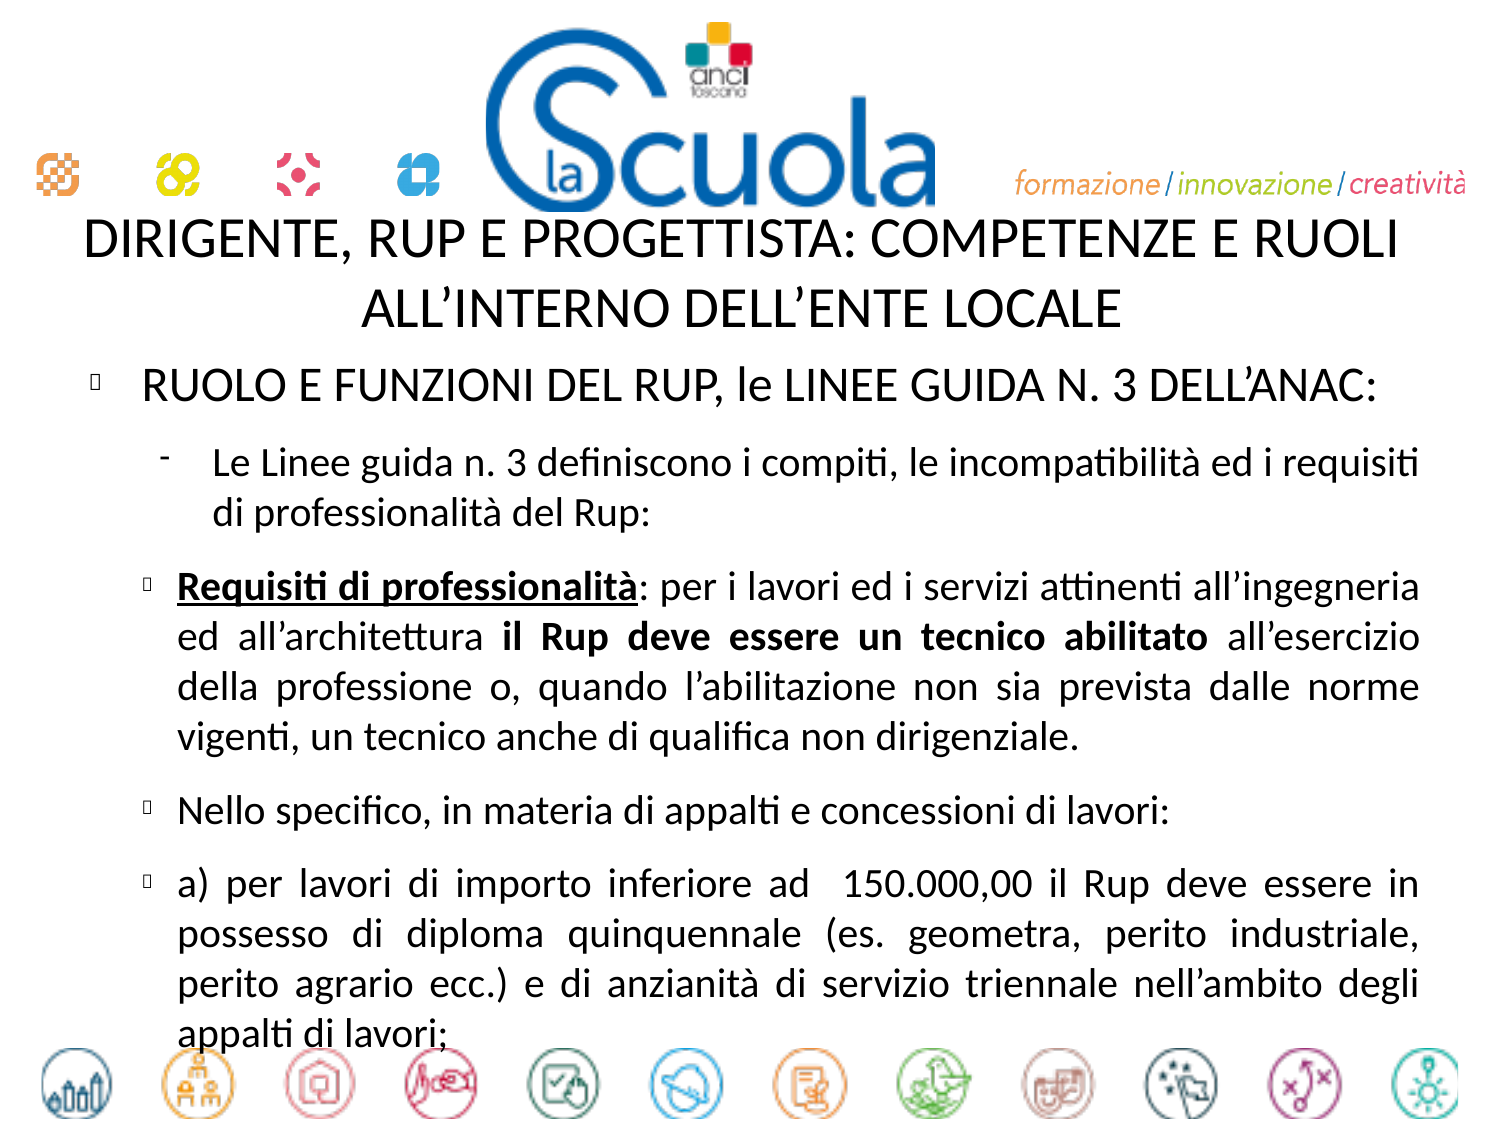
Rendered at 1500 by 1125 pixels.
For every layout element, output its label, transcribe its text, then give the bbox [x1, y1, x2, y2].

text_box DIRIGENTE, RUP E PROGETTISTA: COMPETENZE E RUOLI ALL’INTERNO DELL’ENTE LOCALE [67, 175, 1418, 364]
text_box RUOLO E FUNZIONI DEL RUP, le LINEE GUIDA N. 3 DELL’ANAC: Le Linee guida n. 3 definiscono i compiti, le incompatibilità ed i requisiti di professionalità del Rup: Requisiti di professionalità: per i lavori ed i servizi attinenti all’ingegneria ed all’architettura il Rup deve essere un tecnico abilitato all’esercizio della professione o, quando l’abilitazione non sia prevista dalle norme vigenti, un tecnico anche di qualifica non dirigenziale. Nello specifico, in materia di appalti e concessioni di lavori: a) per lavori di importo inferiore ad 150.000,00 il Rup deve essere in possesso di diploma quinquennale (es. geometra, perito industriale, perito agrario ecc.) e di anzianità di servizio triennale nell’ambito degli appalti di lavori; [70, 351, 1421, 1004]
